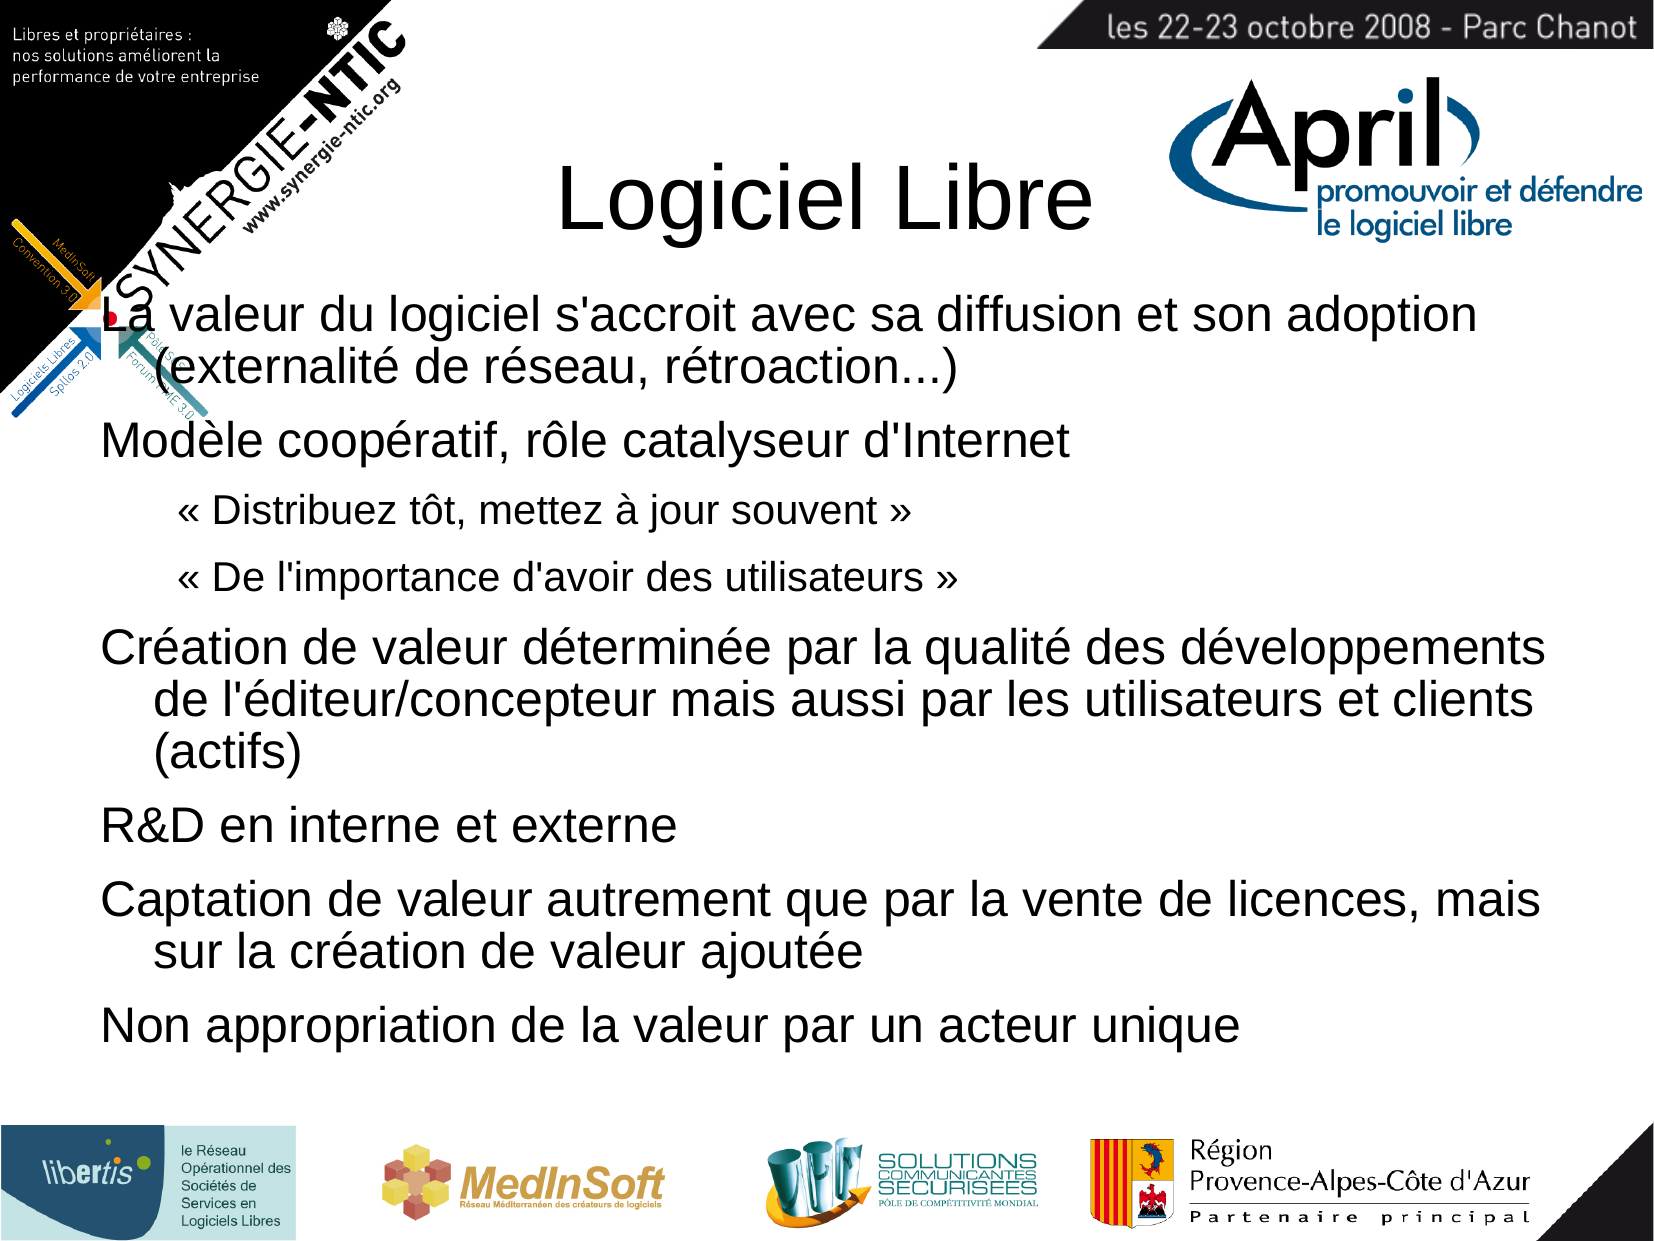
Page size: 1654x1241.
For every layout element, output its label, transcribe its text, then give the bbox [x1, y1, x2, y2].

picture [377, 1139, 674, 1227]
picture [1081, 1121, 1654, 1241]
picture [1169, 58, 1642, 250]
title Logiciel Libre [82, 53, 1571, 252]
picture [1037, 0, 1654, 49]
picture [755, 1130, 1052, 1235]
picture [0, 1125, 296, 1241]
picture [0, 0, 414, 429]
list La valeur du logiciel s'accroit avec sa diffusion et son adoption (externalité de réseau, rétroaction...) Modèle coopératif, rôle catalyseur d'Internet « Distribuez tôt, mettez à jour souvent » « De l'importance d'avoir des utilisateurs » Création de valeur déterminée par la qualité des développements de l'éditeur/concepteur mais aussi par les utilisateurs et clients (actifs) R&D en interne et externe Captation de valeur autrement que par la vente de licences, mais sur la création de valeur ajoutée Non appropriation de la valeur par un acteur unique [82, 290, 1571, 1094]
